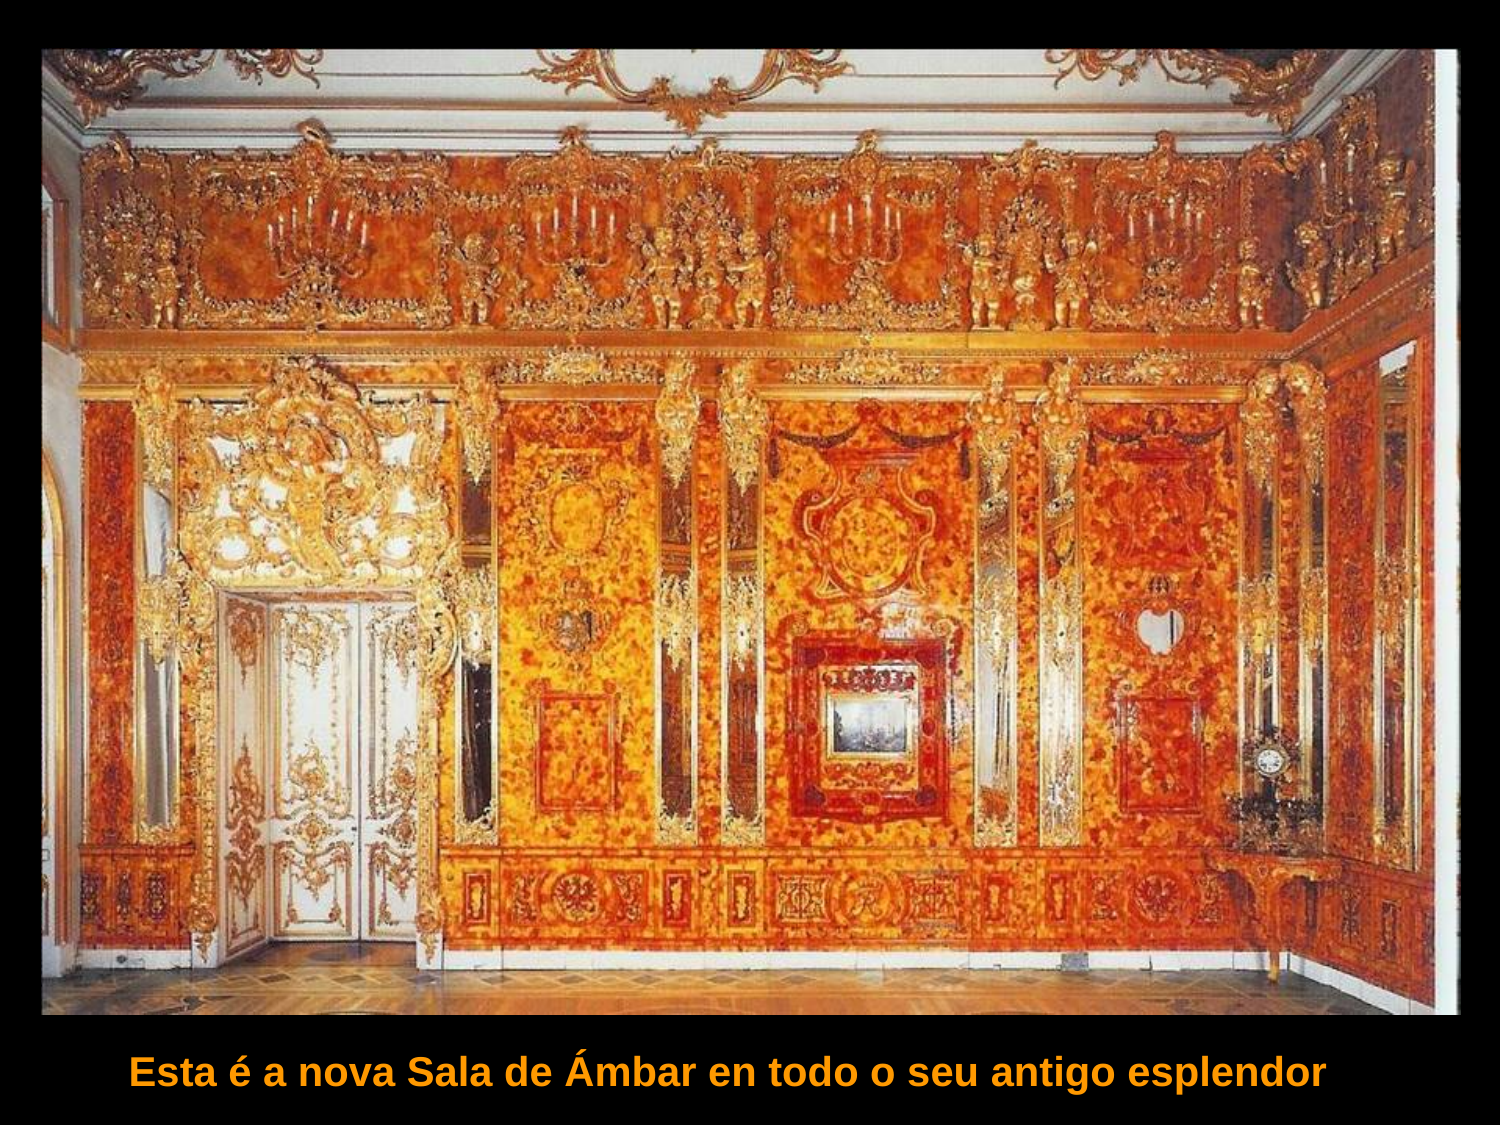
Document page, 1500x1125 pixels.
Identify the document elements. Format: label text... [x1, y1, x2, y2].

picture [41, 48, 1461, 1015]
text_box Esta é a nova Sala de Ámbar en todo o seu antigo esplendor [114, 1036, 1343, 1103]
